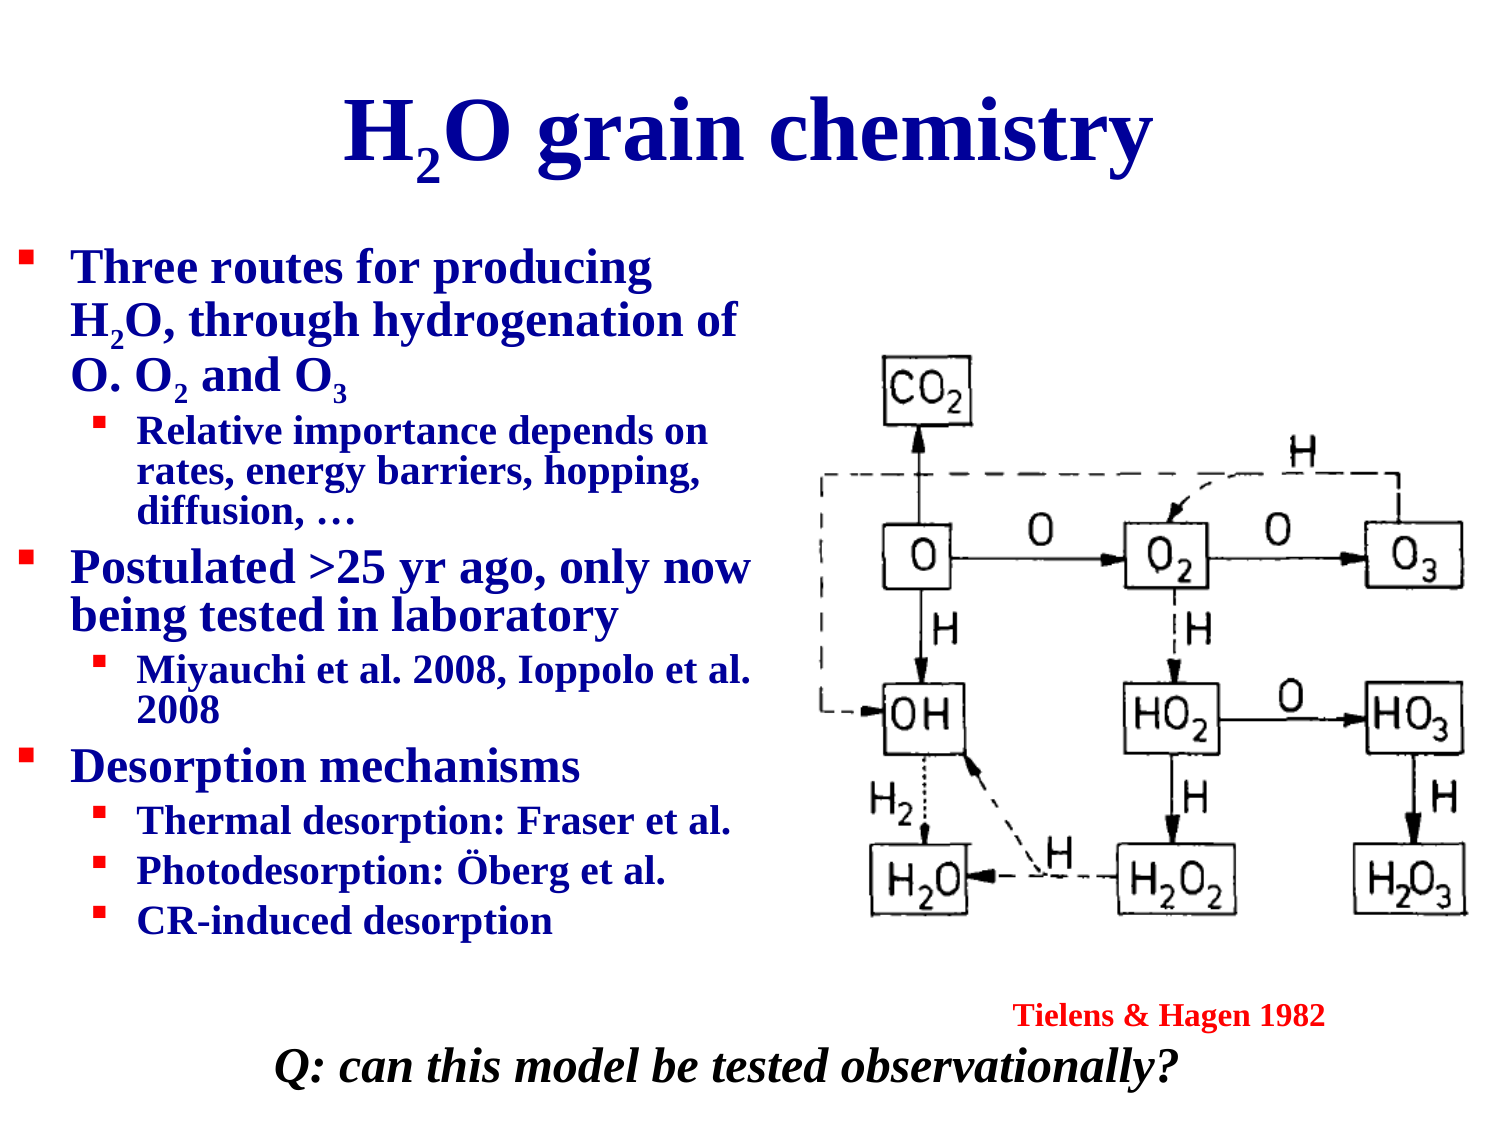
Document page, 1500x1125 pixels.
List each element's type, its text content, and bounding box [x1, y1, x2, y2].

text_box Tielens & Hagen 1982 [997, 985, 1342, 1041]
text_box Q: can this model be tested observationally? [258, 1024, 1196, 1101]
picture [762, 337, 1500, 947]
list Three routes for producing H2O, through hydrogenation of O. O2 and O3 Relative importance depends on rates, energy barriers, hopping, diffusion, … Postulated >25 yr ago, only now being tested in laboratory Miyauchi et al. 2008, Ioppolo et al. 2008 Desorption mechanisms Thermal desorption: Fraser et al. Photodesorption: Öberg et al. CR-induced desorption [0, 237, 775, 1003]
title H2O grain chemistry [112, 37, 1388, 225]
